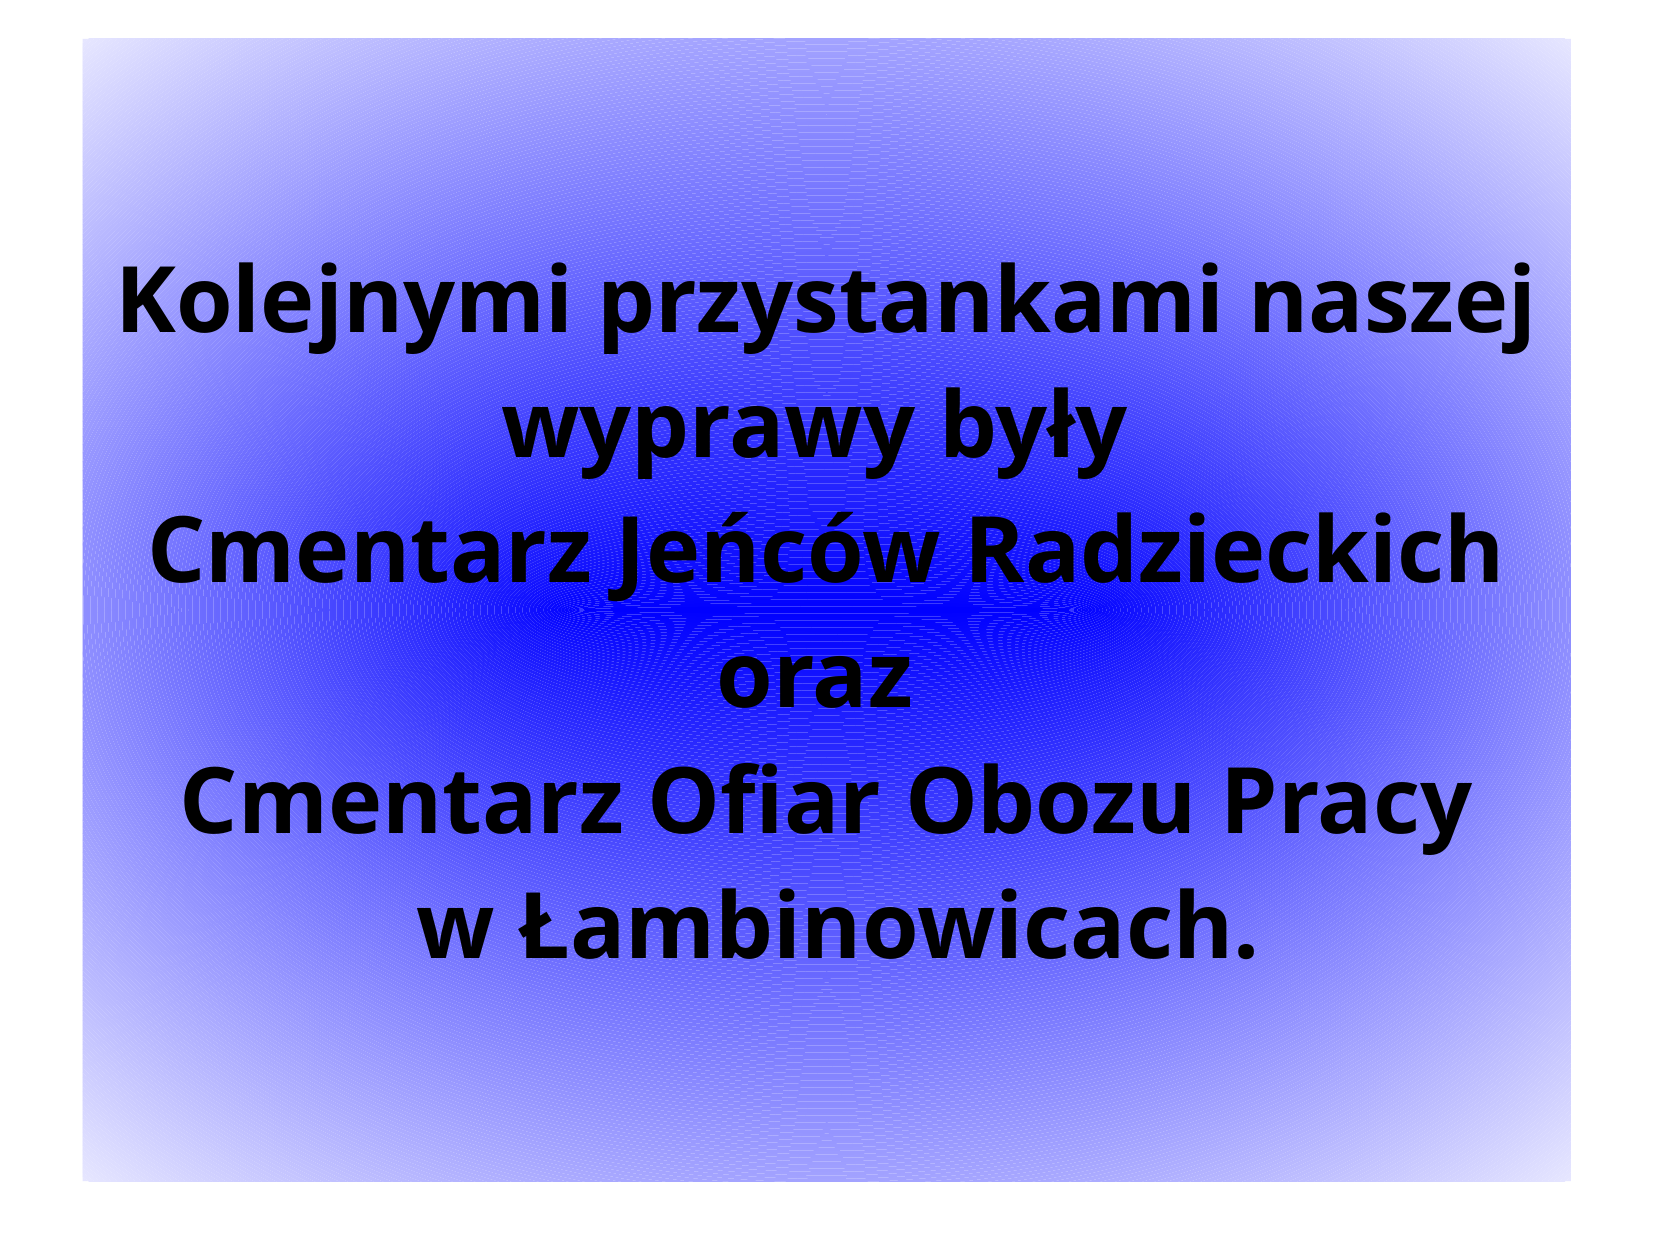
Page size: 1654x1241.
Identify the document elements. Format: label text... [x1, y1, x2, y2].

title Kolejnymi przystankami naszej wyprawy były Cmentarz Jeńców Radzieckich oraz Cmentarz Ofiar Obozu Pracy w Łambinowicach. [82, 38, 1571, 1182]
